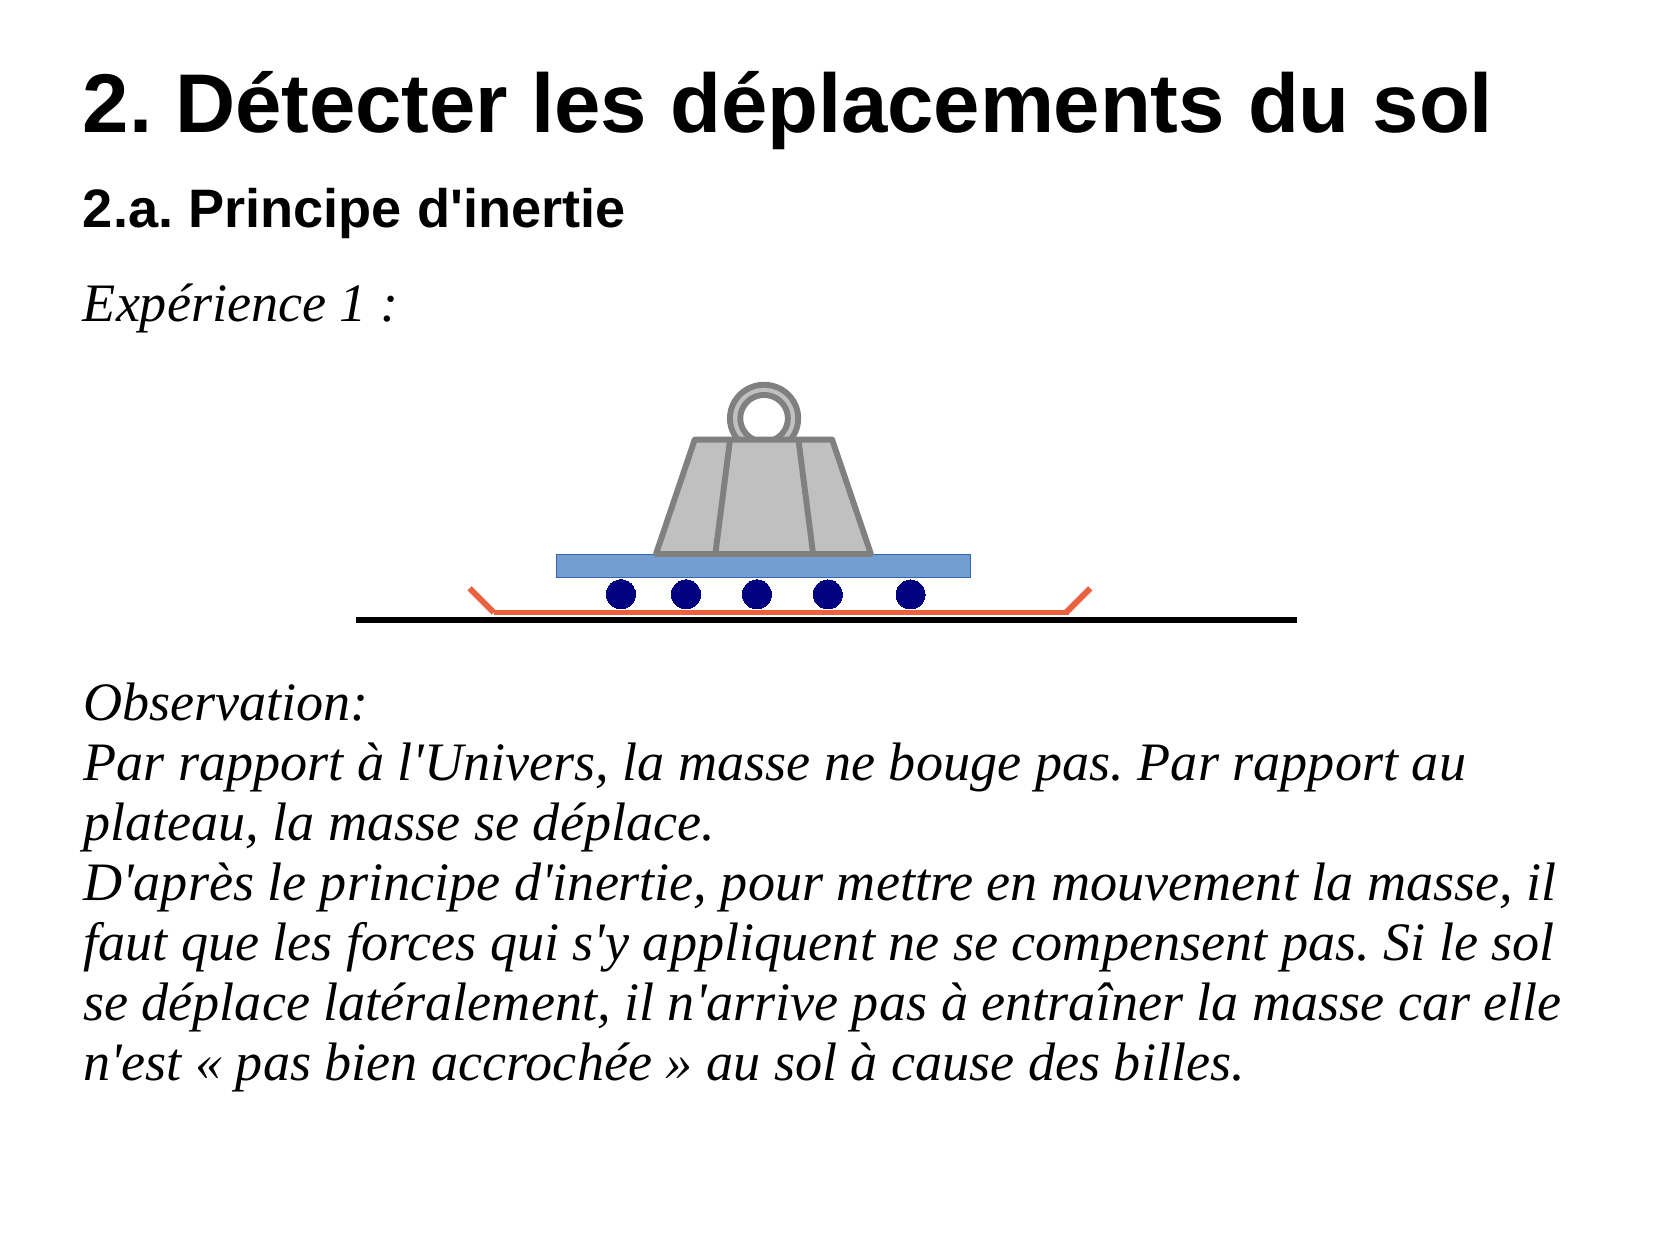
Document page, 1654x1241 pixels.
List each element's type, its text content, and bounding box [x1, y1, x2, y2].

text_box [606, 579, 636, 609]
title 2. Détecter les déplacements du sol [82, 0, 1571, 171]
title Observation: Par rapport à l'Univers, la masse ne bouge pas. Par rapport au plateau, la masse se déplace. D'après le principe d'inertie, pour mettre en mouvement la masse, il faut que les forces qui s'y appliquent ne se compensent pas. Si le sol se déplace latéralement, il n'arrive pas à entraîner la masse car elle n'est « pas bien accrochée » au sol à cause des billes. [83, 654, 1572, 1110]
text_box [671, 579, 701, 609]
text_box [556, 384, 971, 578]
text_box [896, 579, 926, 609]
text_box [742, 579, 772, 609]
title Expérience 1 : [82, 265, 1572, 342]
text_box [813, 579, 843, 609]
title 2.a. Principe d'inertie [82, 171, 1572, 247]
